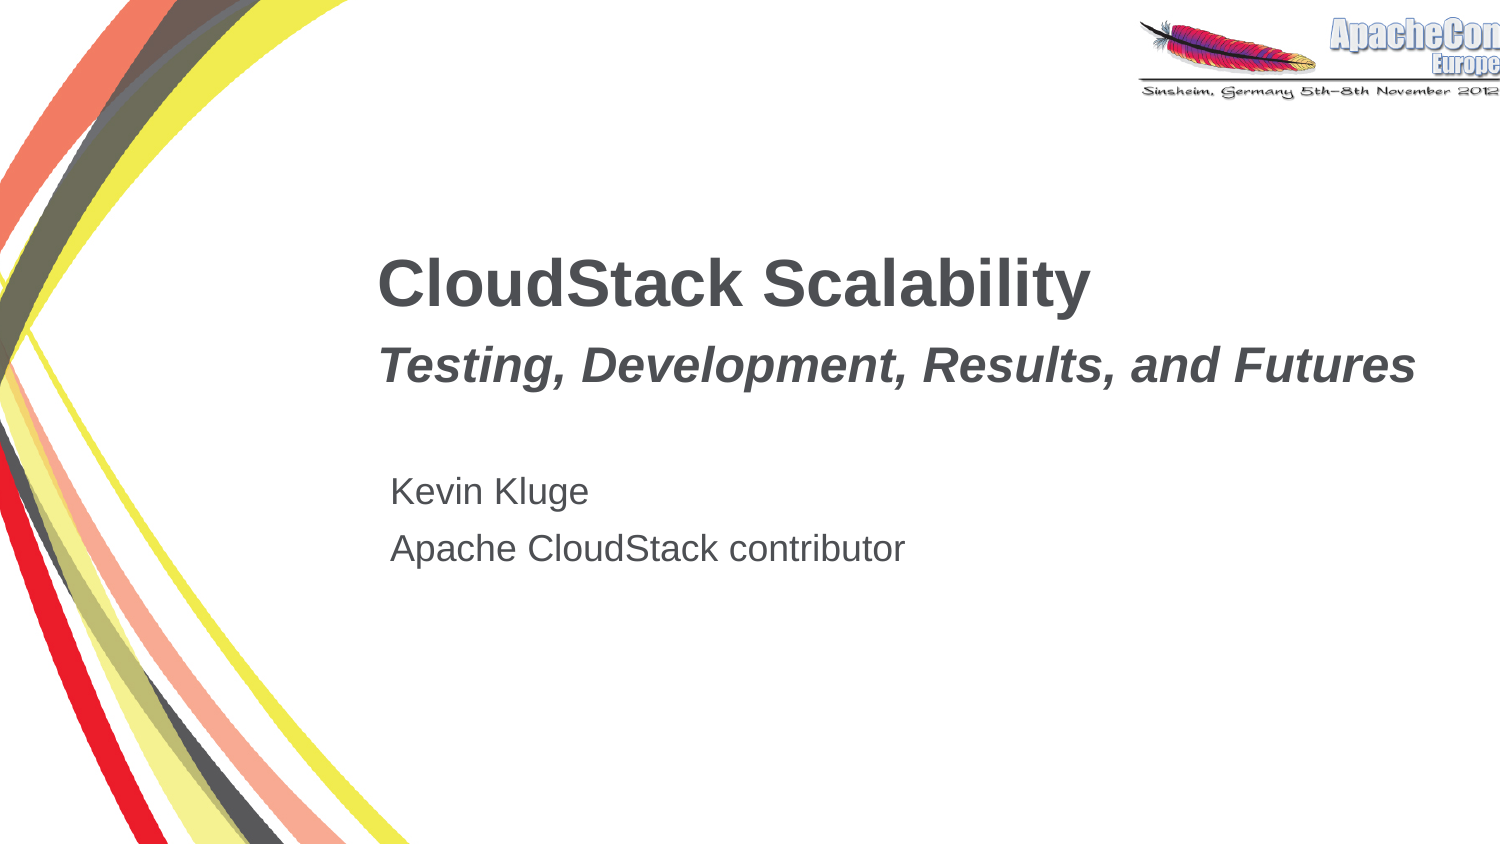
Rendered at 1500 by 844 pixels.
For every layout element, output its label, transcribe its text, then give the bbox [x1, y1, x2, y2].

list Kevin Kluge Apache CloudStack contributor [374, 459, 1372, 635]
list CloudStack Scalability Testing, Development, Results, and Futures [362, 209, 1450, 401]
picture [0, 0, 1500, 844]
